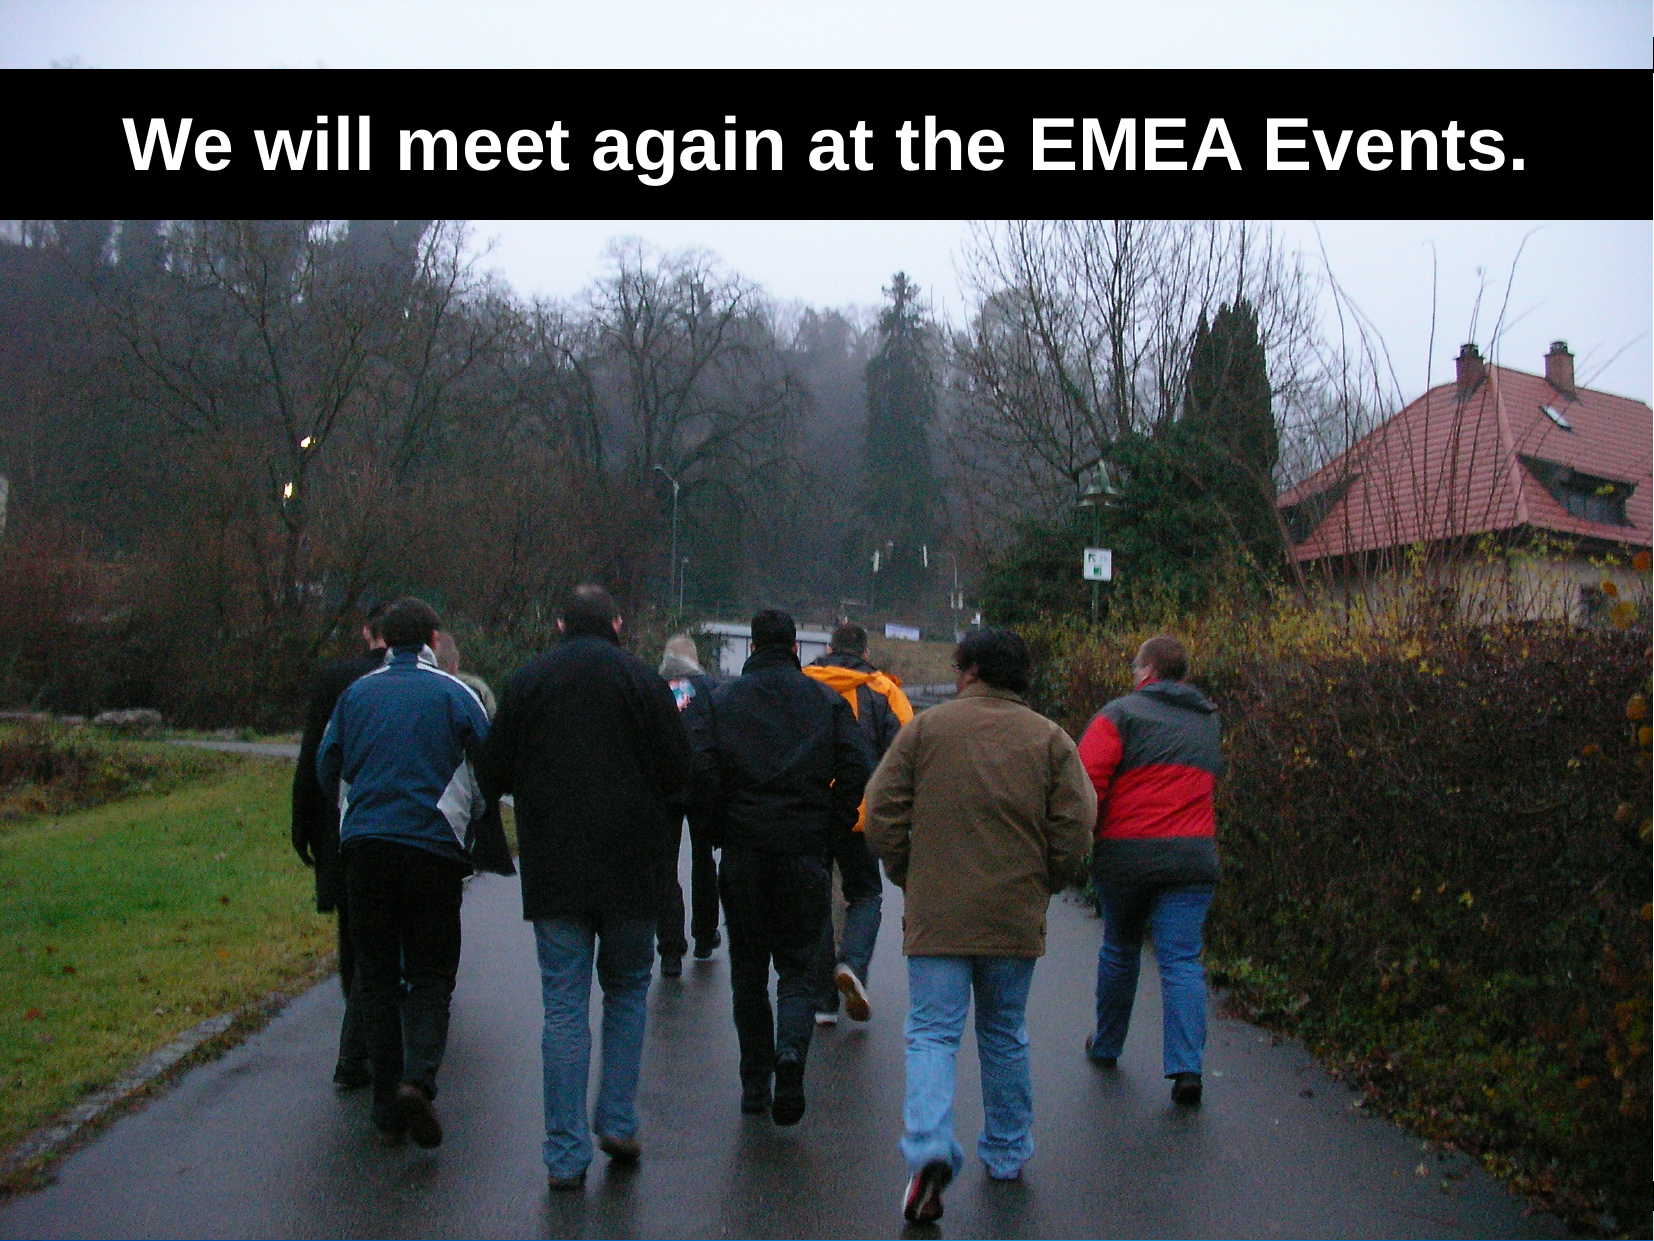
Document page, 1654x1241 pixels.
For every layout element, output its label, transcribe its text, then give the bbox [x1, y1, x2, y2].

picture [0, 0, 1654, 69]
picture [0, 220, 1654, 1241]
text_box We will meet again at the EMEA Events. [0, 69, 1653, 220]
